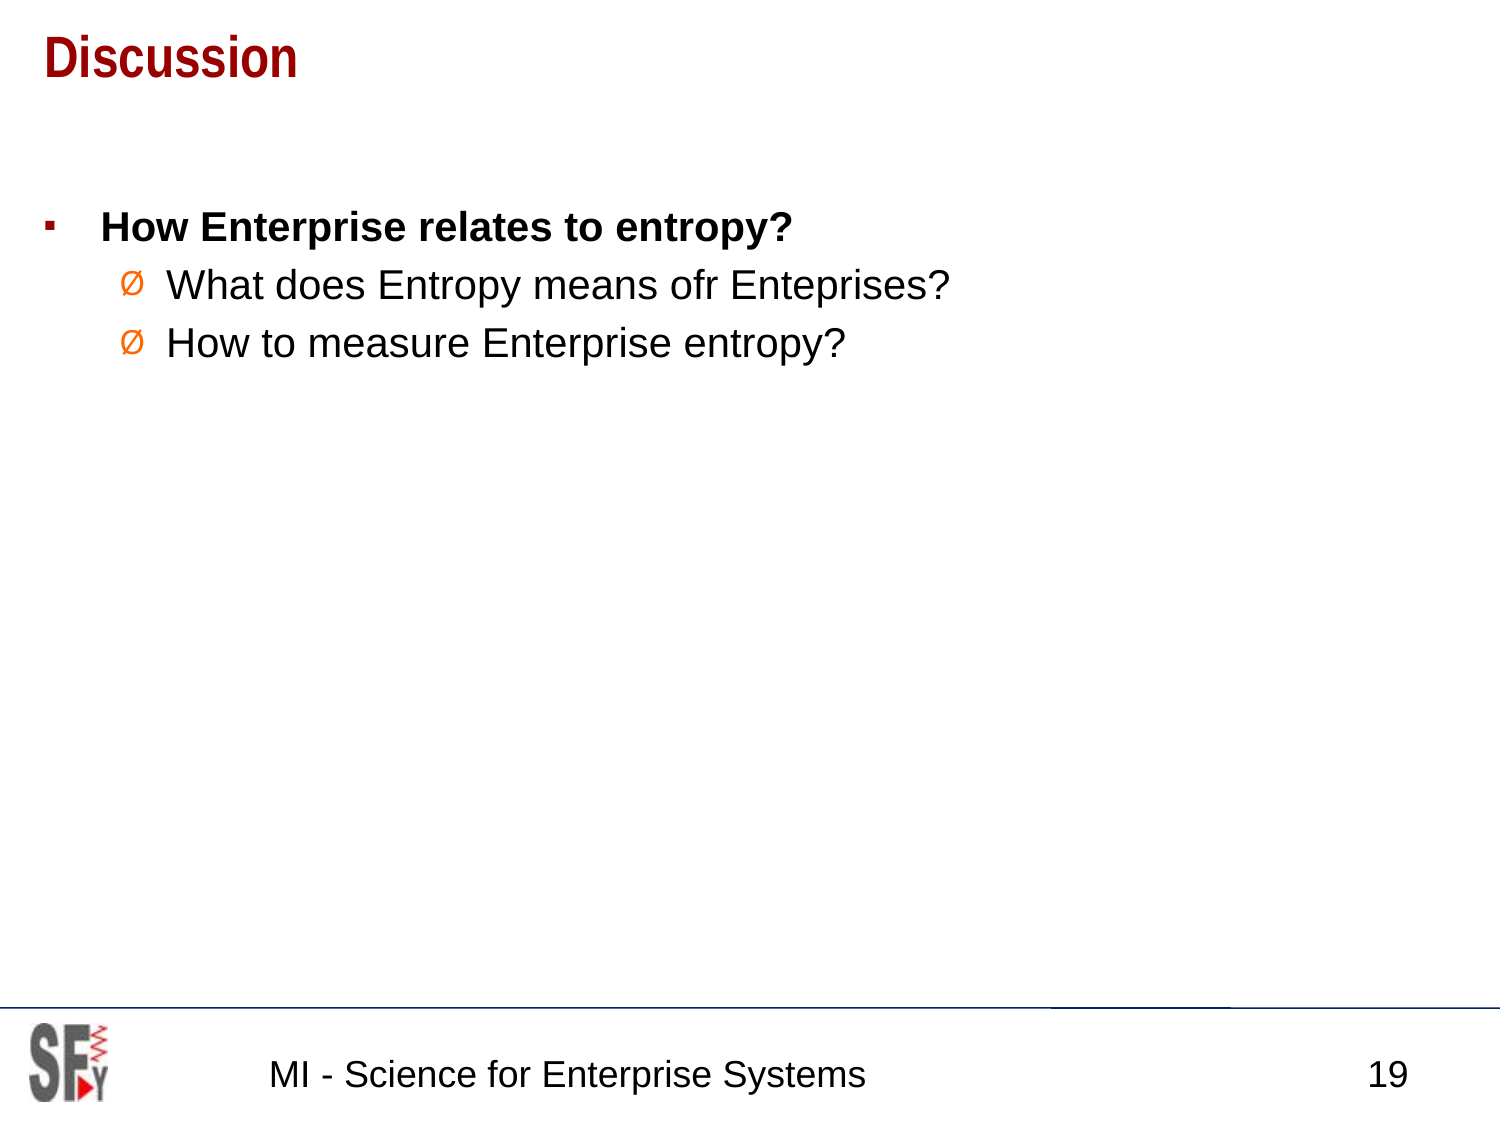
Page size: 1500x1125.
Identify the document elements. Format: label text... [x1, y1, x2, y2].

picture [29, 1023, 108, 1102]
title Discussion [29, 12, 1471, 138]
list How Enterprise relates to entropy? What does Entropy means ofr Enteprises? How to measure Enterprise entropy? [29, 184, 1471, 988]
footer MI - Science for Enterprise Systems [253, 1034, 1336, 1103]
slide_number <numéro> [1352, 1034, 1490, 1103]
